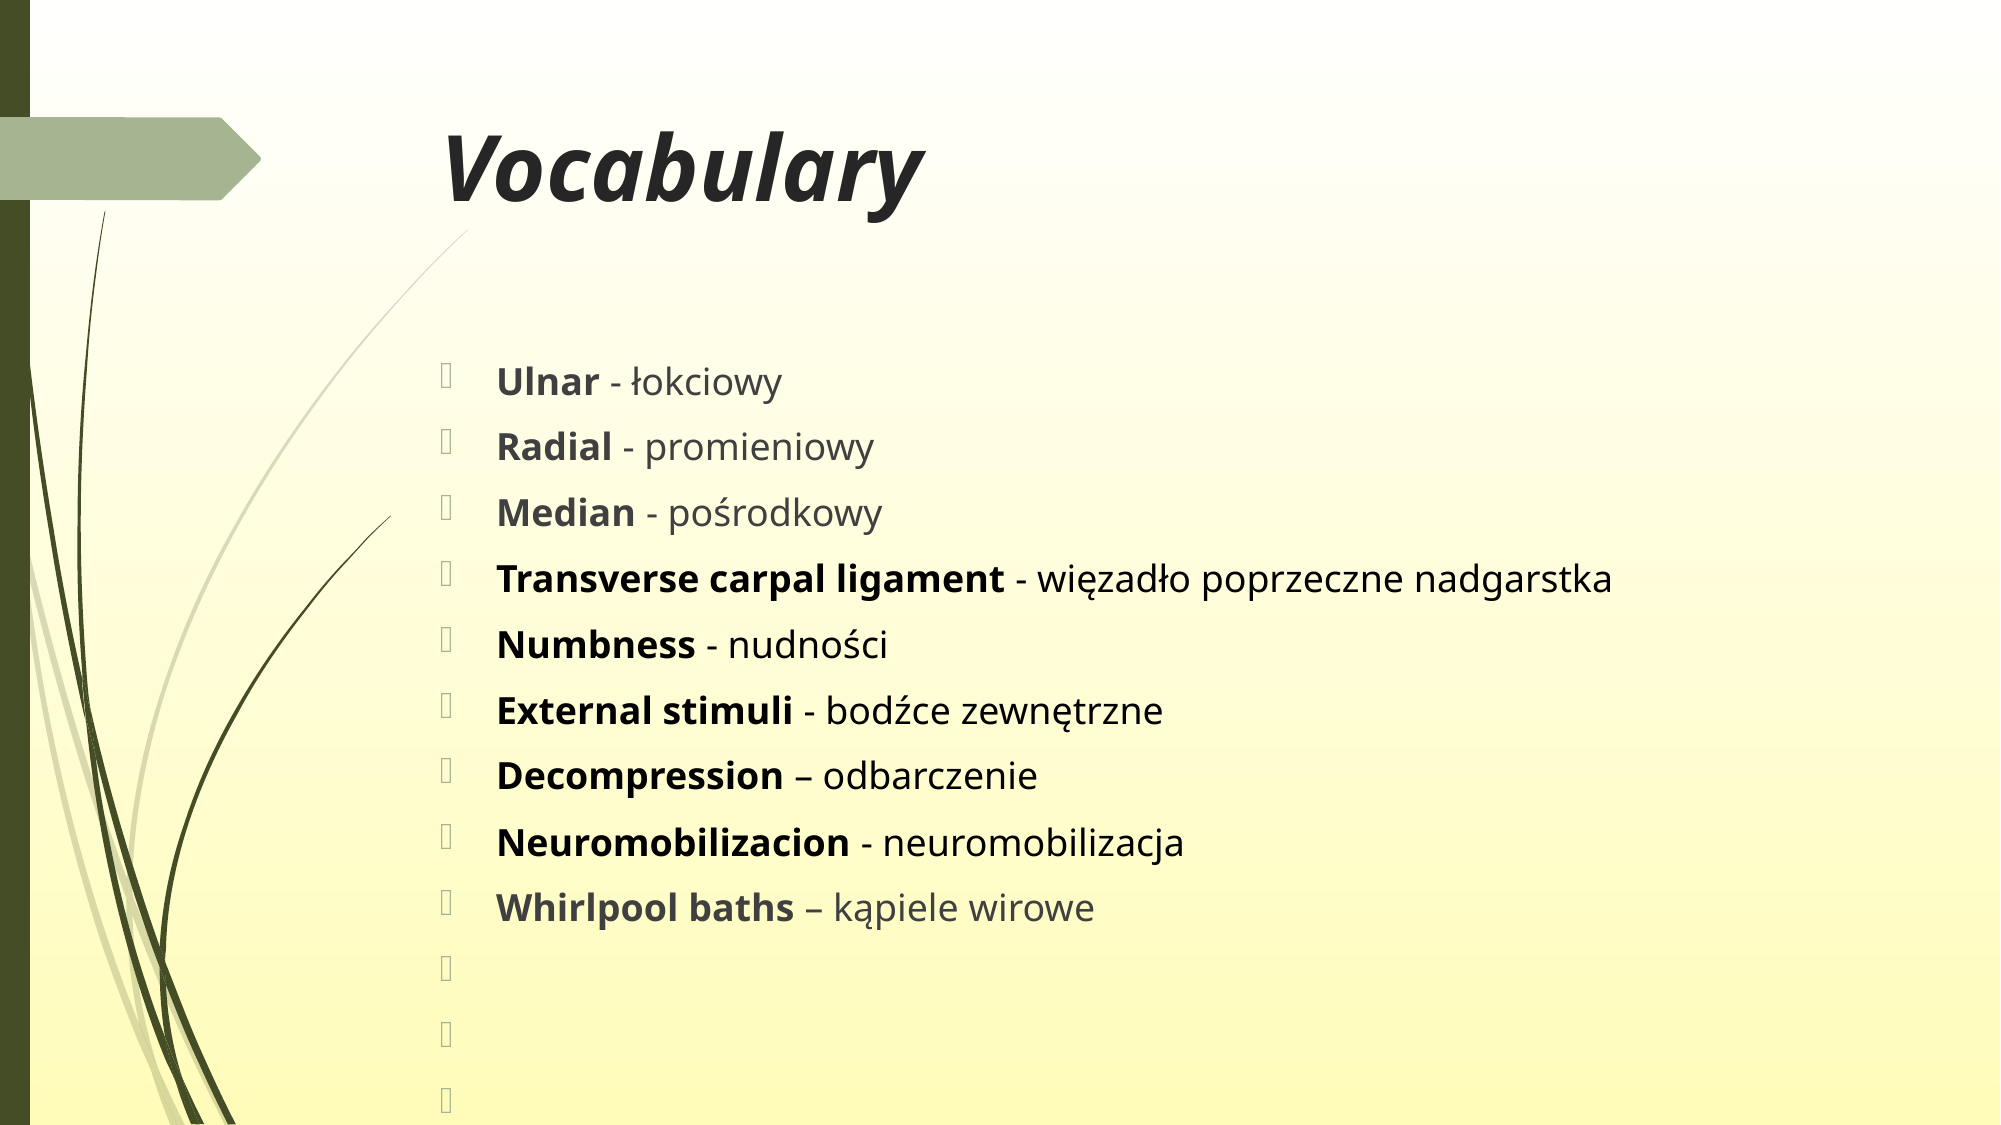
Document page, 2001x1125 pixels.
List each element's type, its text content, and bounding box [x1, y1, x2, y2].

title Vocabulary [425, 102, 1888, 313]
list Ulnar - łokciowy Radial - promieniowy Median - pośrodkowy Transverse carpal ligament - więzadło poprzeczne nadgarstka Numbness - nudności External stimuli - bodźce zewnętrzne Decompression – odbarczenie Neuromobilizacion - neuromobilizacja Whirlpool baths – kąpiele wirowe [424, 350, 1888, 970]
